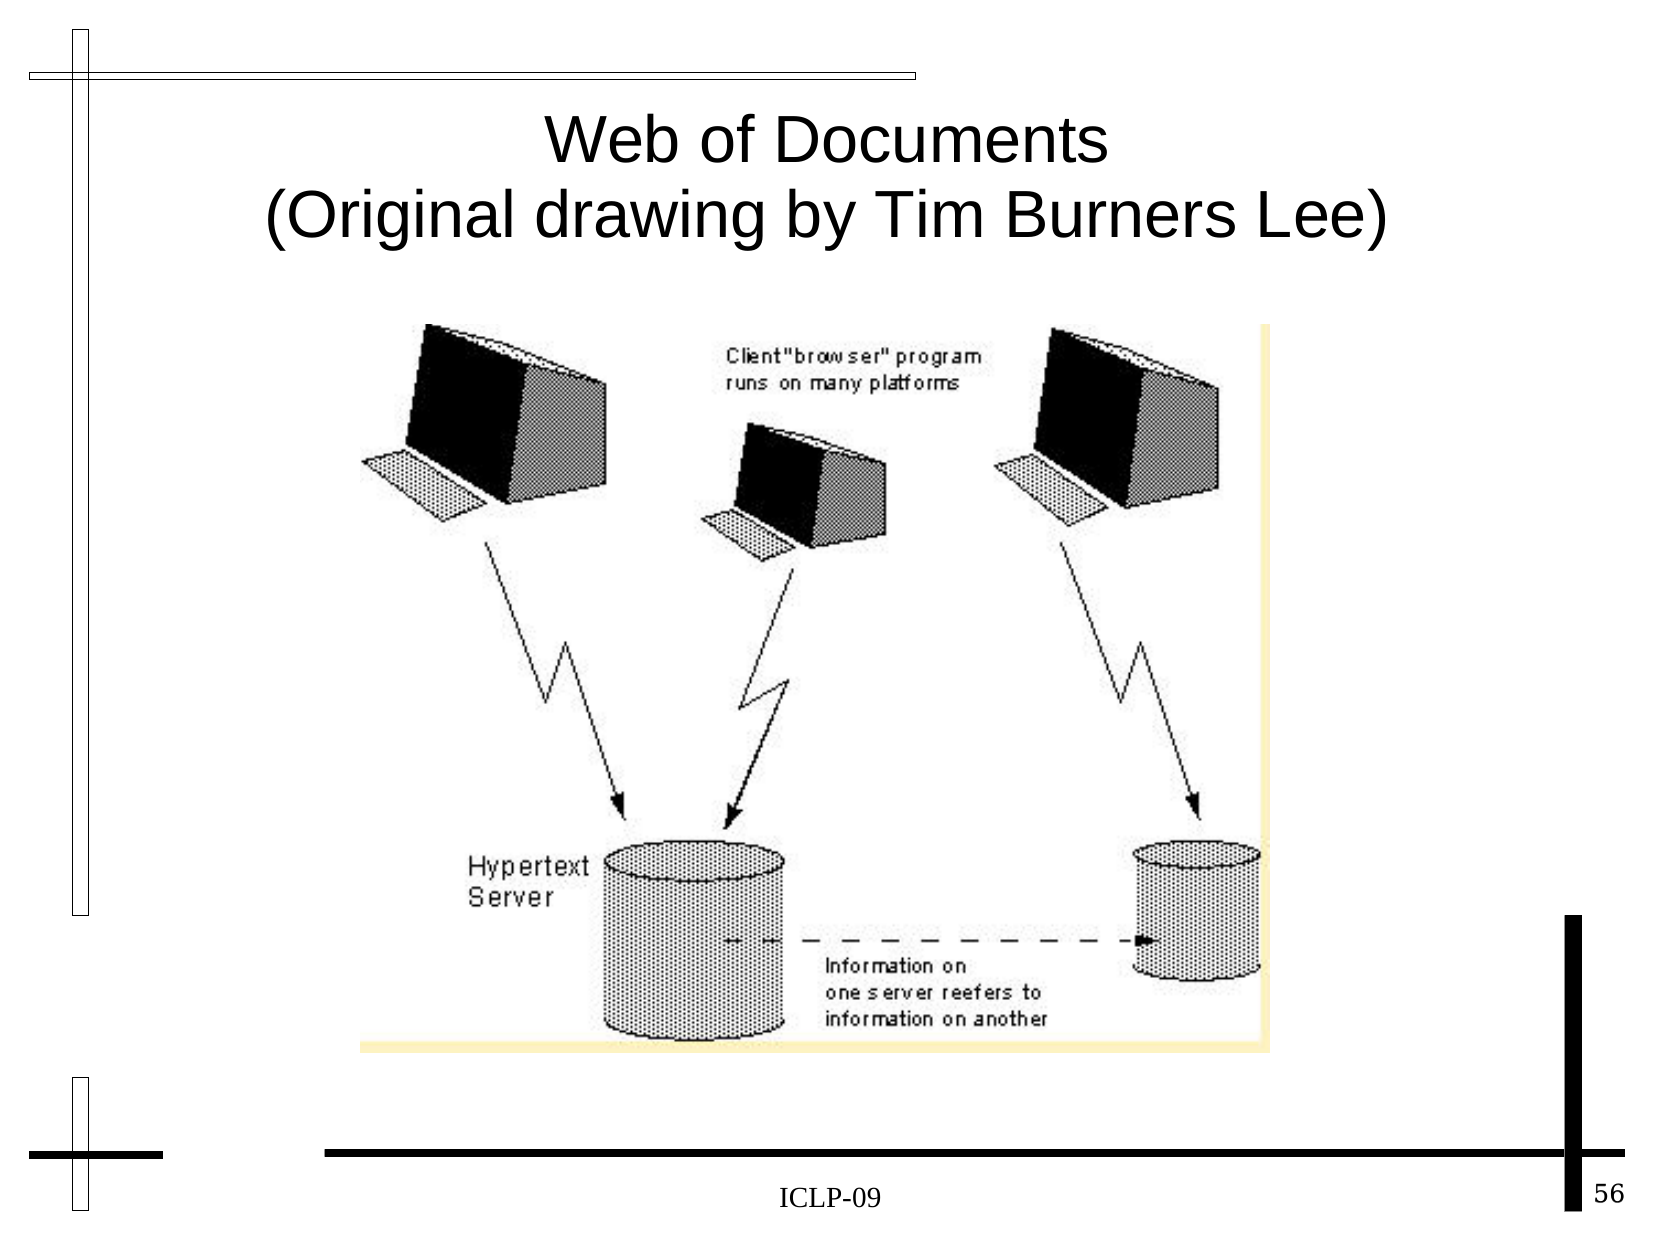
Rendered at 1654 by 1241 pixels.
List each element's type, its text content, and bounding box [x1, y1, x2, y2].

title Web of Documents (Original drawing by Tim Burners Lee) [121, 88, 1534, 266]
picture [360, 324, 1270, 1053]
